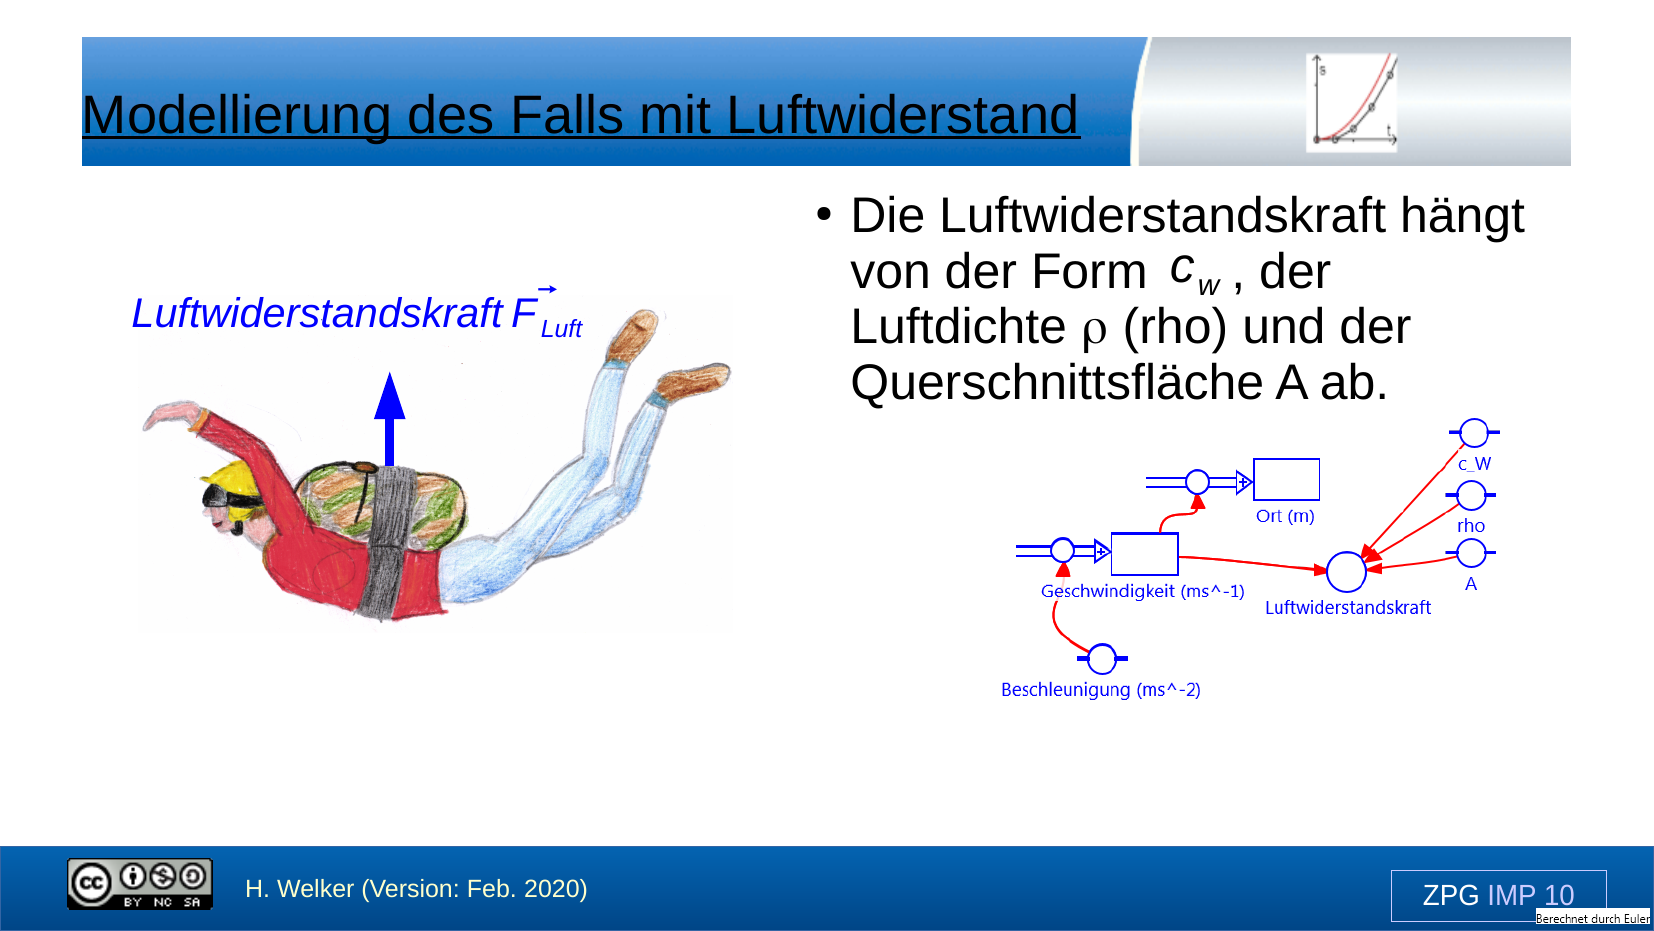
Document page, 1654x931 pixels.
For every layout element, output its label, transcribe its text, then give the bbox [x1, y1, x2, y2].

title Modellierung des Falls mit Luftwiderstand [81, 37, 1571, 193]
chart [1163, 237, 1229, 302]
picture [67, 858, 213, 910]
picture [944, 389, 1654, 924]
picture [138, 295, 733, 633]
chart [125, 282, 591, 343]
text_box Die Luftwiderstandskraft hängt von der Form , der Luftdichte  (rho) und der Querschnittsfläche A ab. [815, 193, 1560, 421]
